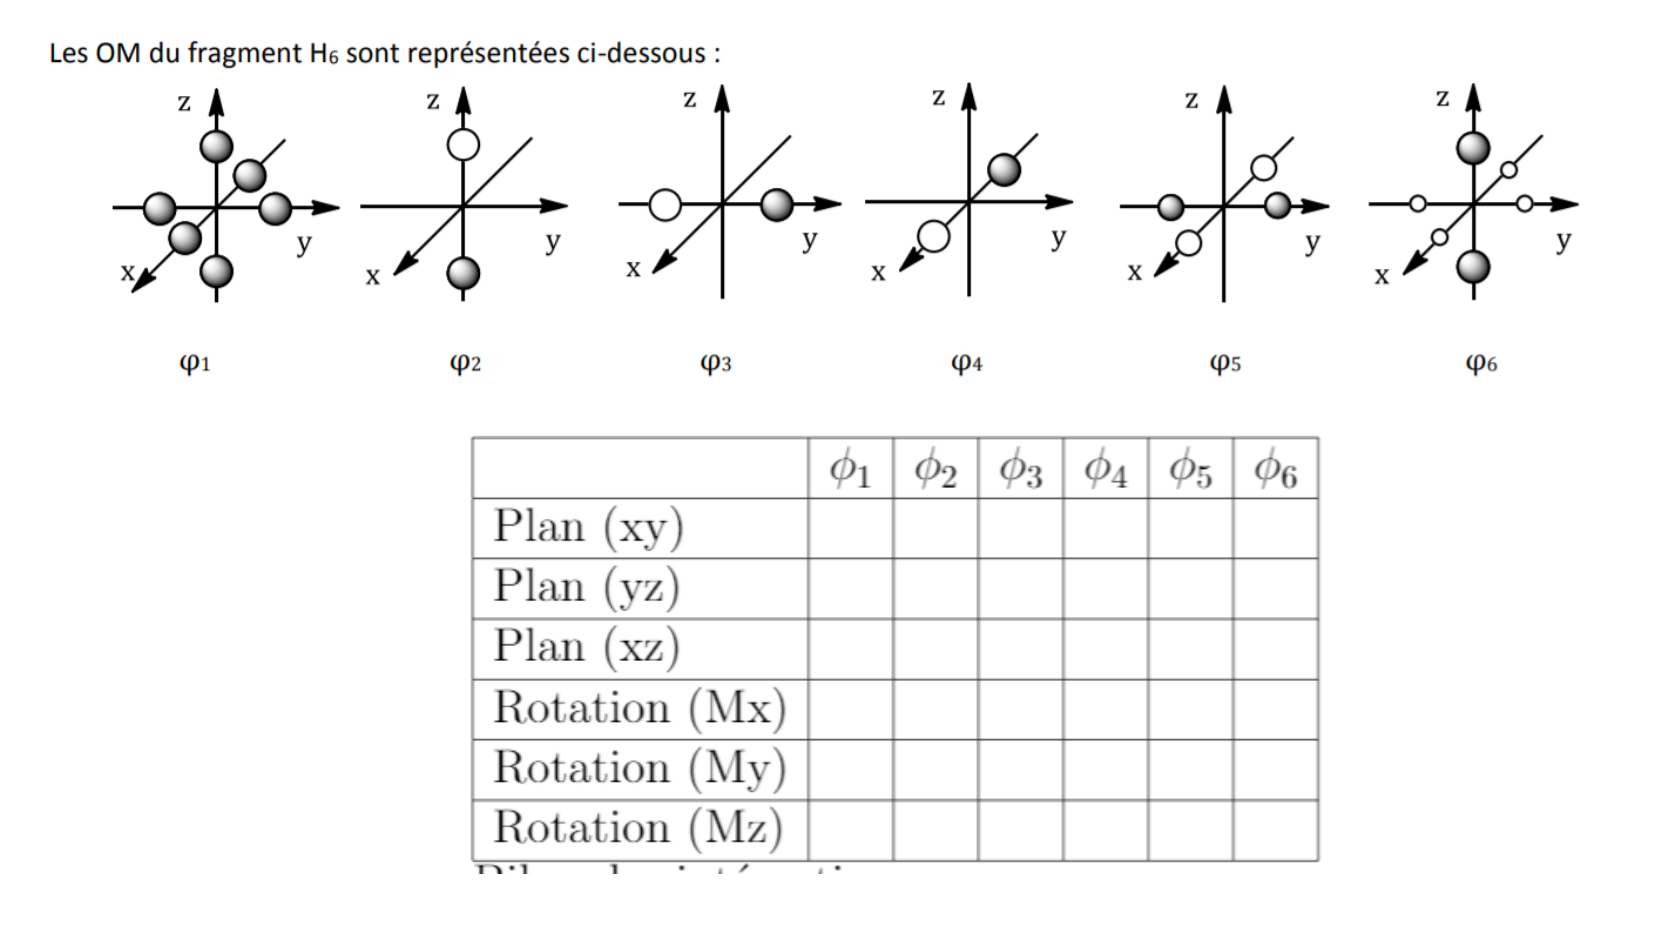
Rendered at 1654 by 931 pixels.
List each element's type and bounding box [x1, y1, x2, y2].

picture [448, 423, 1333, 875]
picture [0, 21, 1654, 414]
